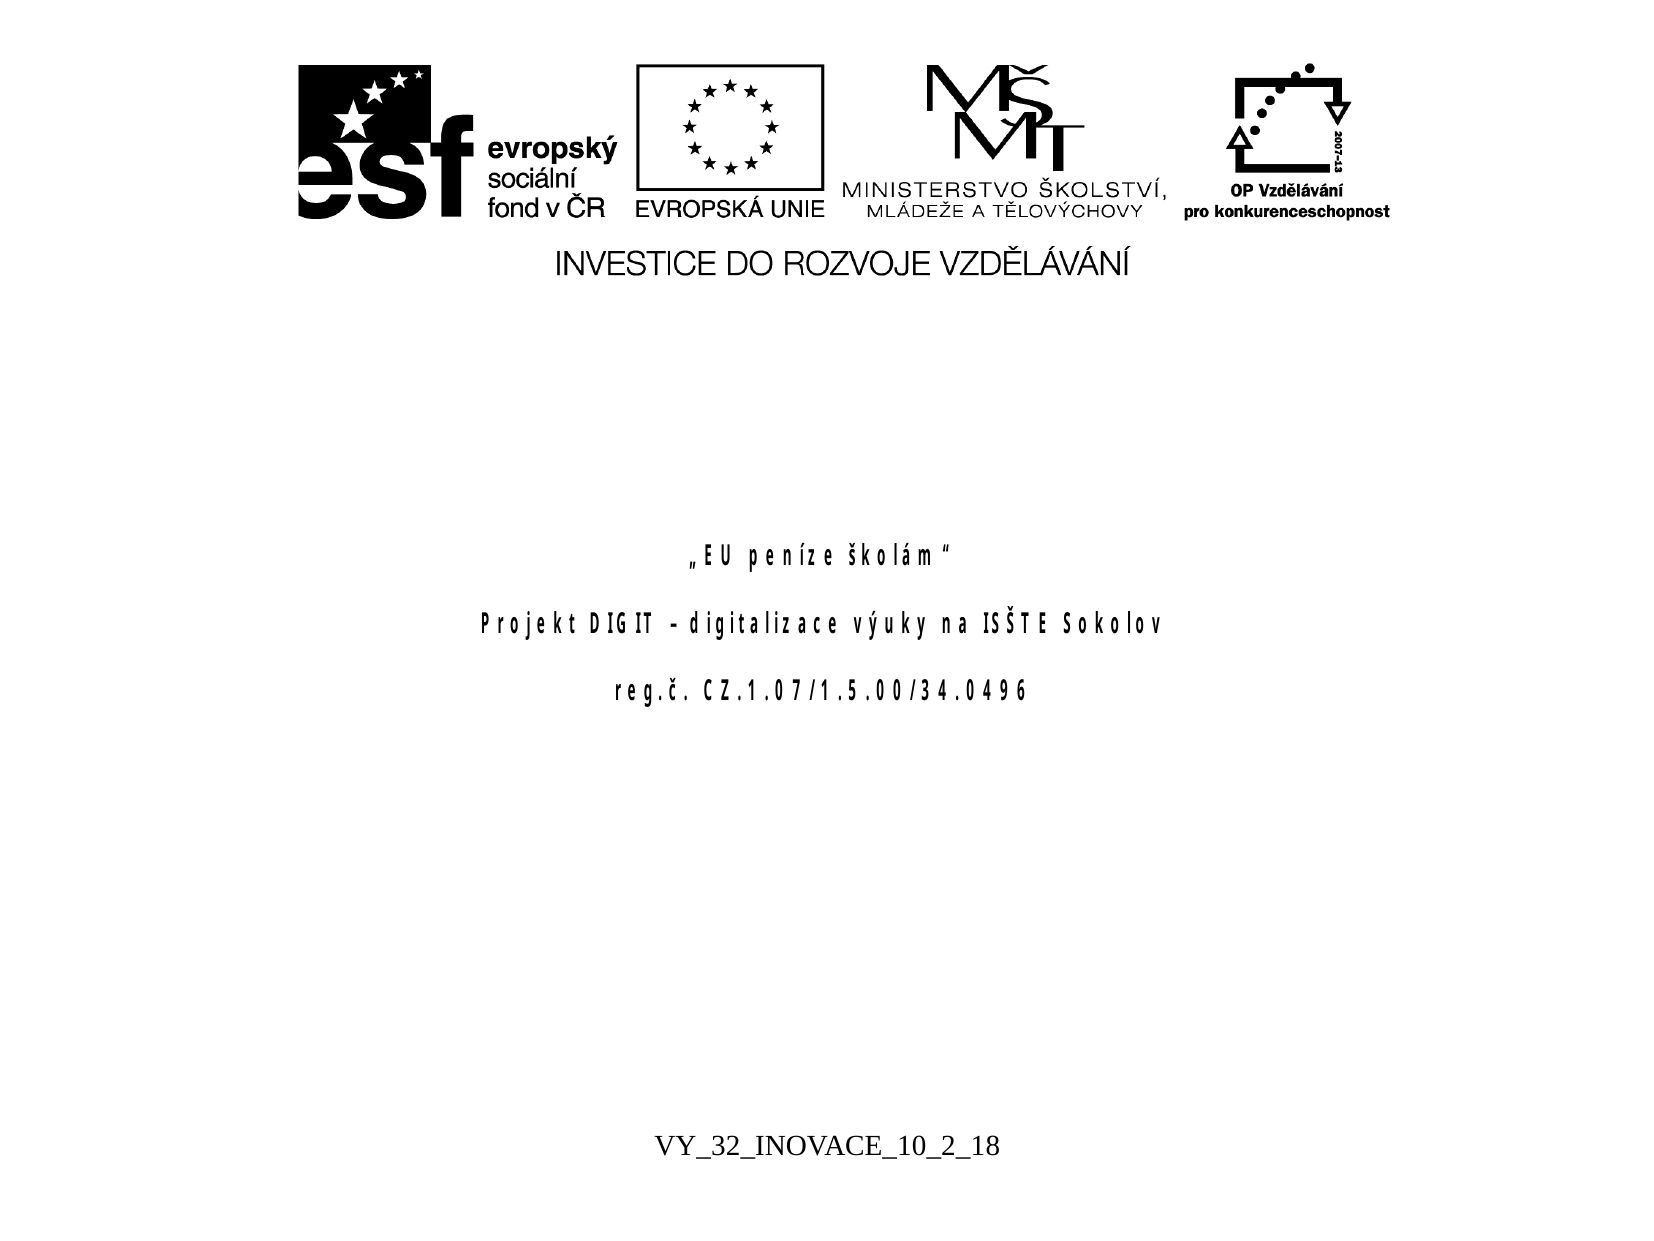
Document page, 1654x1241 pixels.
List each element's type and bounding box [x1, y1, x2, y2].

picture [265, 43, 1423, 296]
picture [354, 539, 1300, 709]
